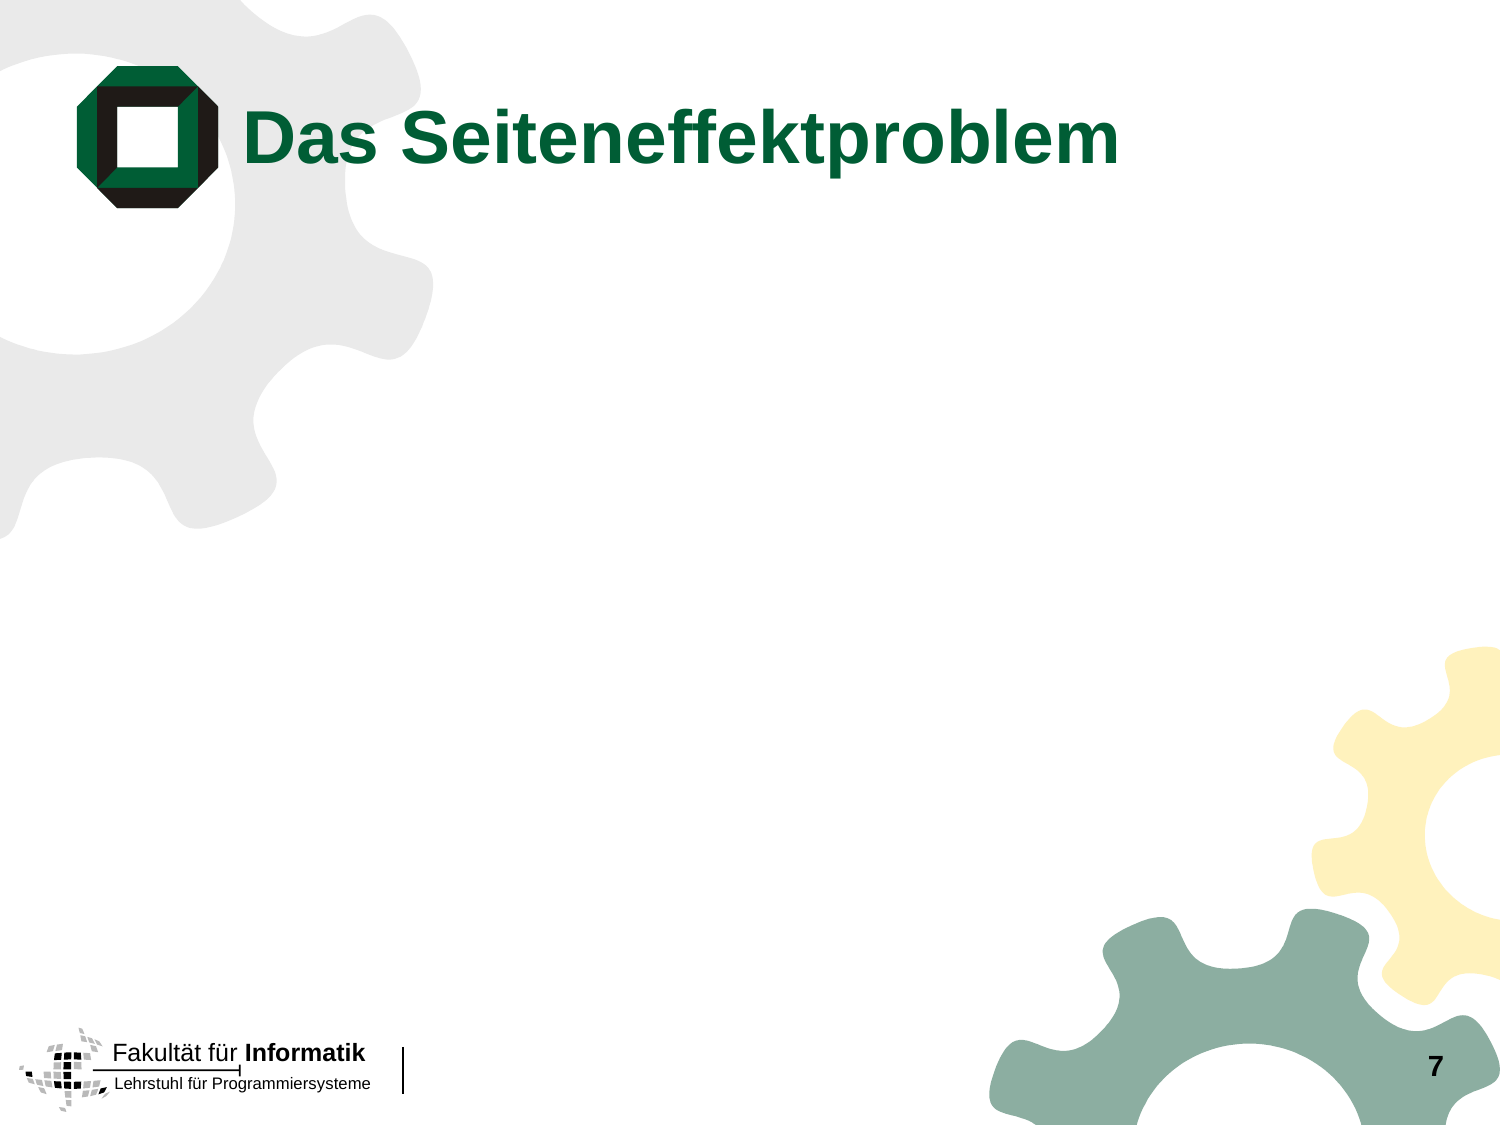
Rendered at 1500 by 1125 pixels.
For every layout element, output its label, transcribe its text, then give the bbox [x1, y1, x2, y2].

title Das Seiteneffektproblem [242, 19, 1425, 256]
